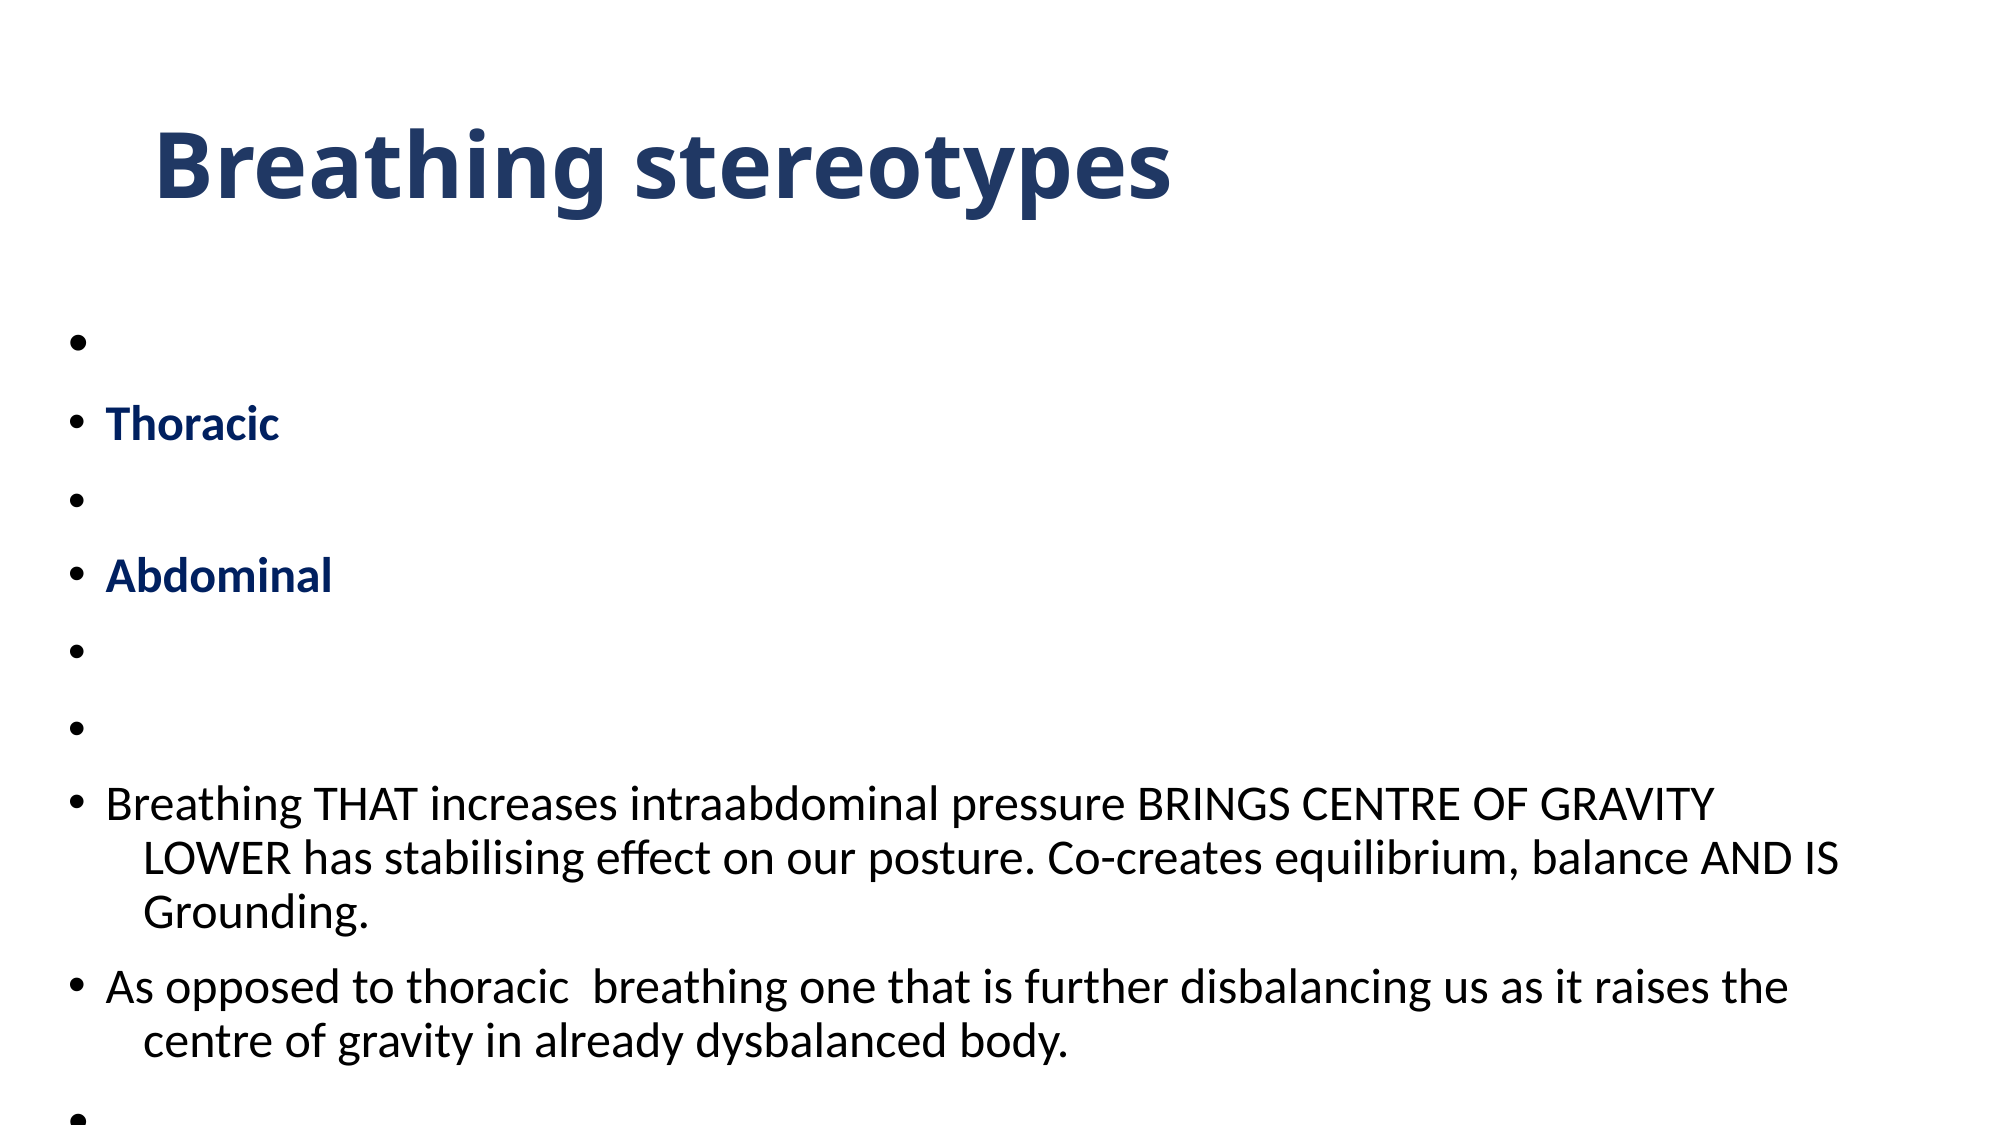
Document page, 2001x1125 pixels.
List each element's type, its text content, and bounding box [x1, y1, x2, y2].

list Thoracic Abdominal Breathing THAT increases intraabdominal pressure BRINGS CENTRE OF GRAVITY LOWER has stabilising effect on our posture. Co-creates equilibrium, balance AND IS Grounding. As opposed to thoracic breathing one that is further disbalancing us as it raises the centre of gravity in already dysbalanced body. [53, 299, 1863, 1090]
title Breathing stereotypes [137, 59, 1863, 278]
